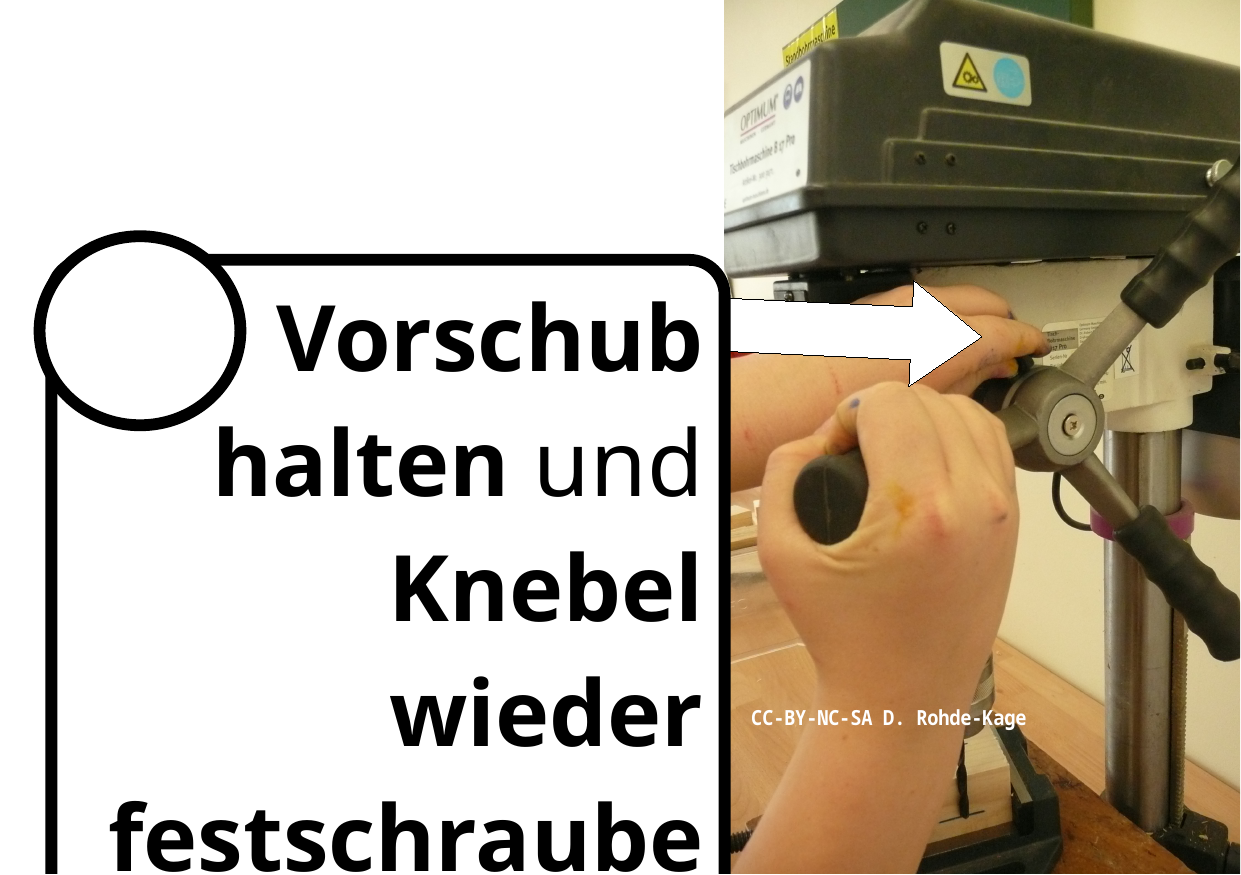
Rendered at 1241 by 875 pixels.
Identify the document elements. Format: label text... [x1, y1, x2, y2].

text_box [39, 236, 241, 426]
text_box Vorschub halten und Knebel wieder festschrauben [51, 259, 725, 721]
text_box CC-BY-NC-SA D. Rohde-Kage [736, 696, 1061, 733]
picture [724, 0, 1241, 874]
text_box [731, 280, 982, 387]
